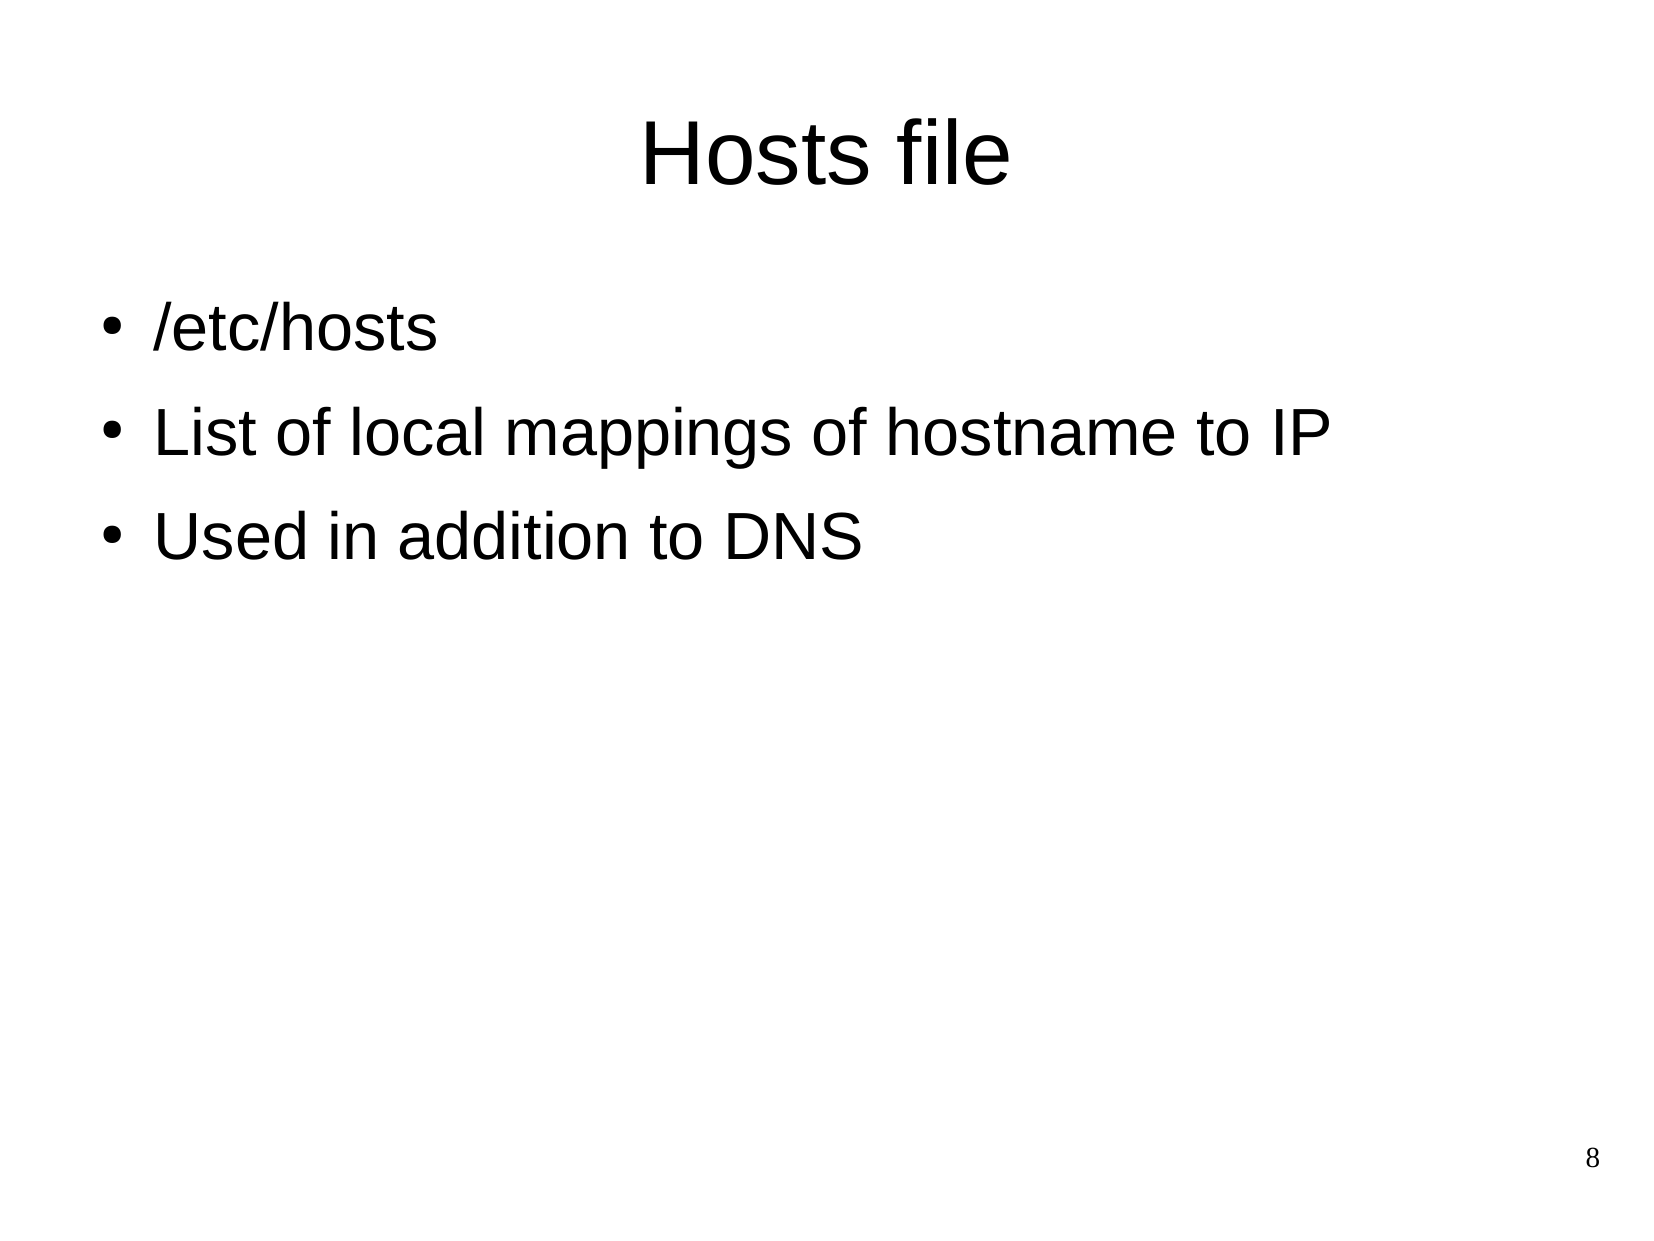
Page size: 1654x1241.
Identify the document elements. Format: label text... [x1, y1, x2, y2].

title Hosts file [82, 49, 1571, 257]
list /etc/hosts List of local mappings of hostname to IP Used in addition to DNS [82, 290, 1571, 1010]
